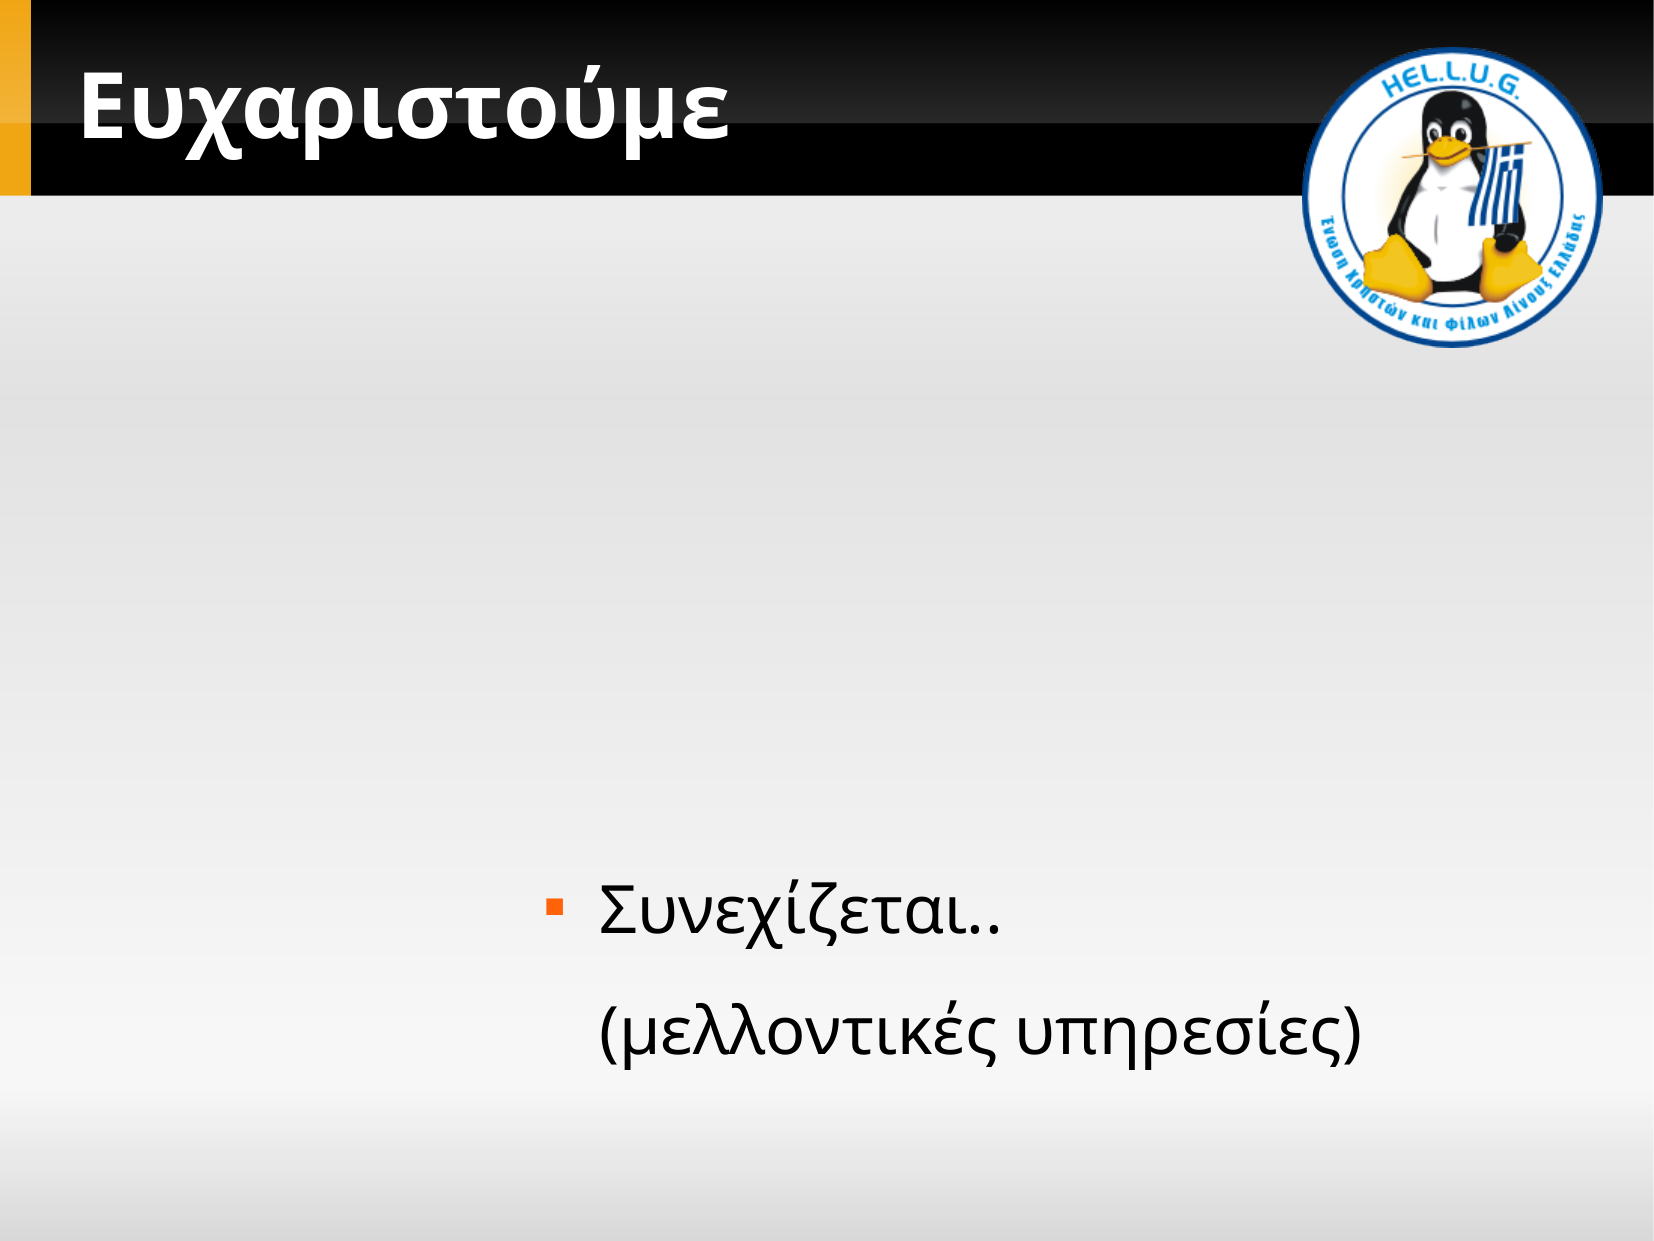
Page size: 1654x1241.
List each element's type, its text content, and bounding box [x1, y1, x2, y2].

list Συνεχίζεται.. (μελλοντικές υπηρεσίες) [528, 862, 1654, 1163]
title Ευχαριστούμε [76, 7, 1565, 200]
picture [0, 0, 1654, 1241]
